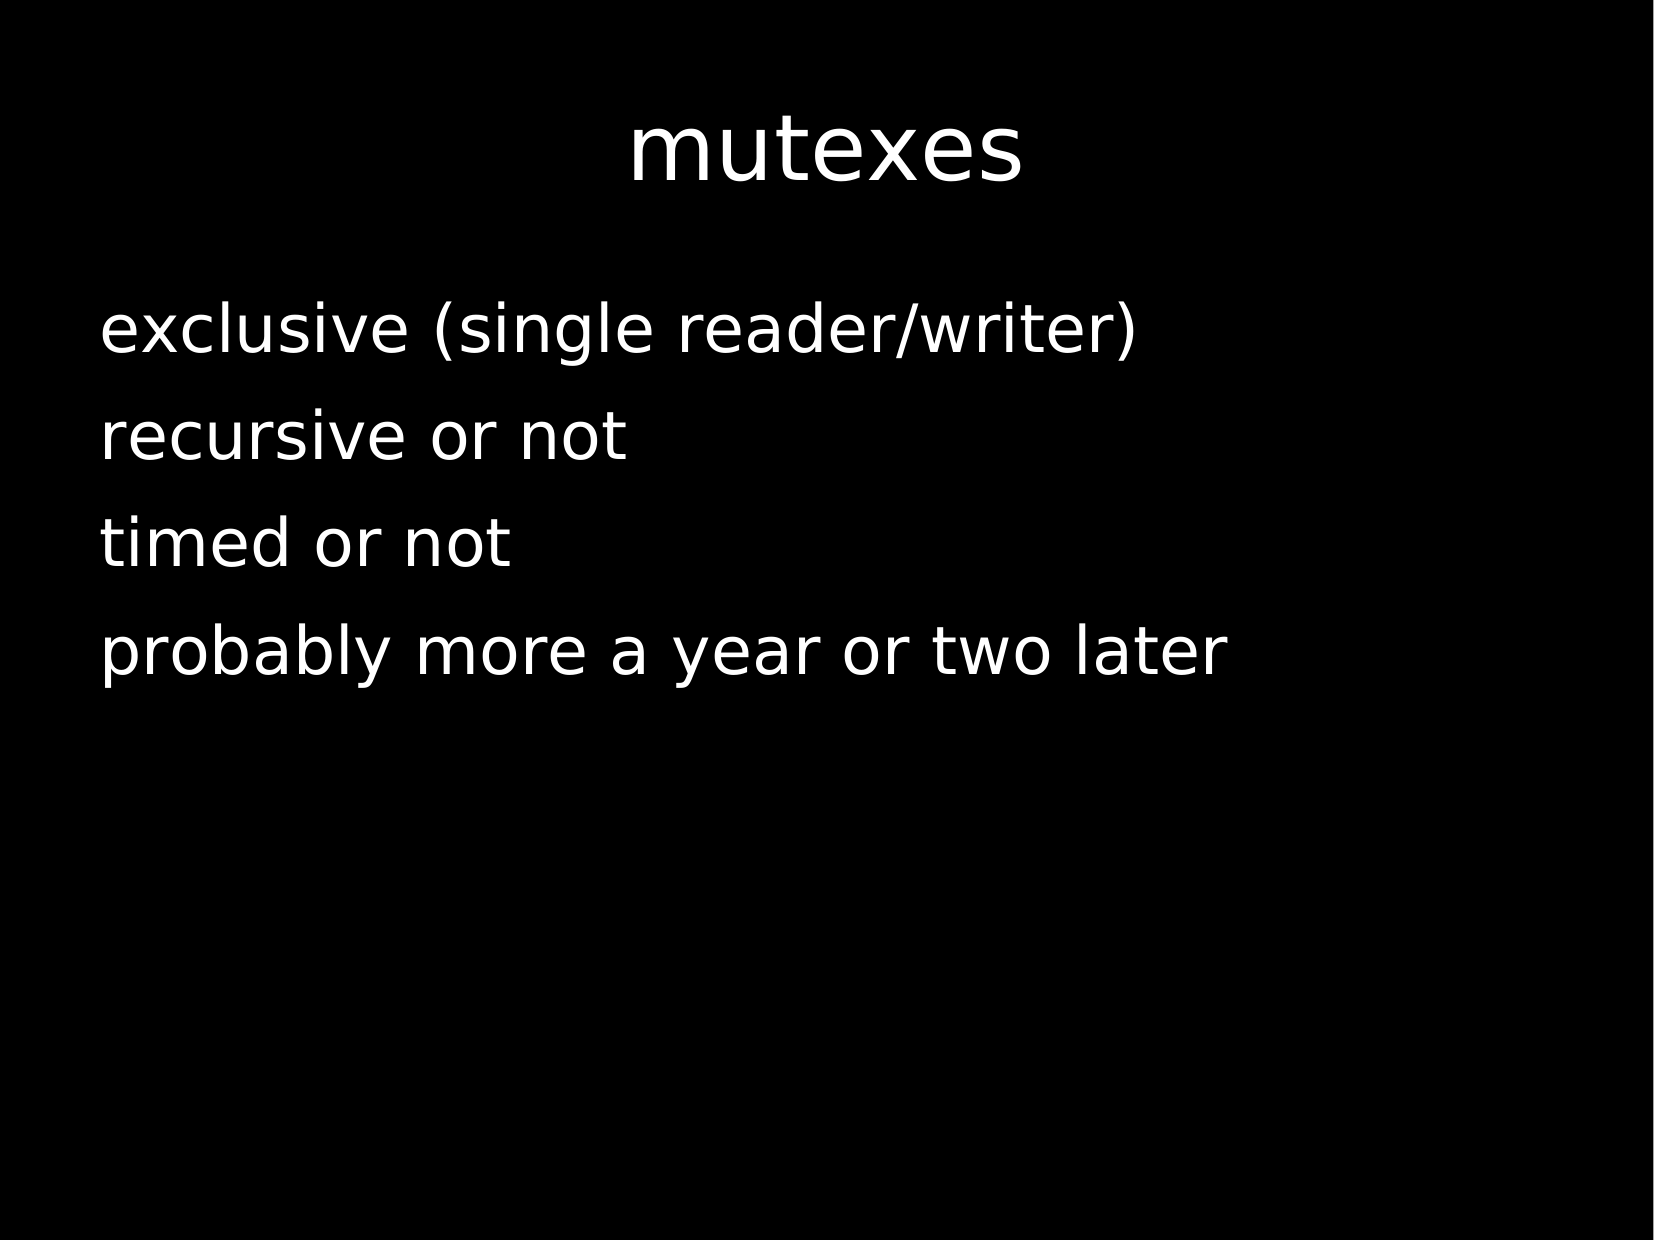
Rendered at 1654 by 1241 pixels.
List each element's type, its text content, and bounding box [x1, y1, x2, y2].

title mutexes [82, 46, 1570, 259]
list exclusive (single reader/writer) recursive or not timed or not probably more a year or two later [82, 290, 1570, 1109]
